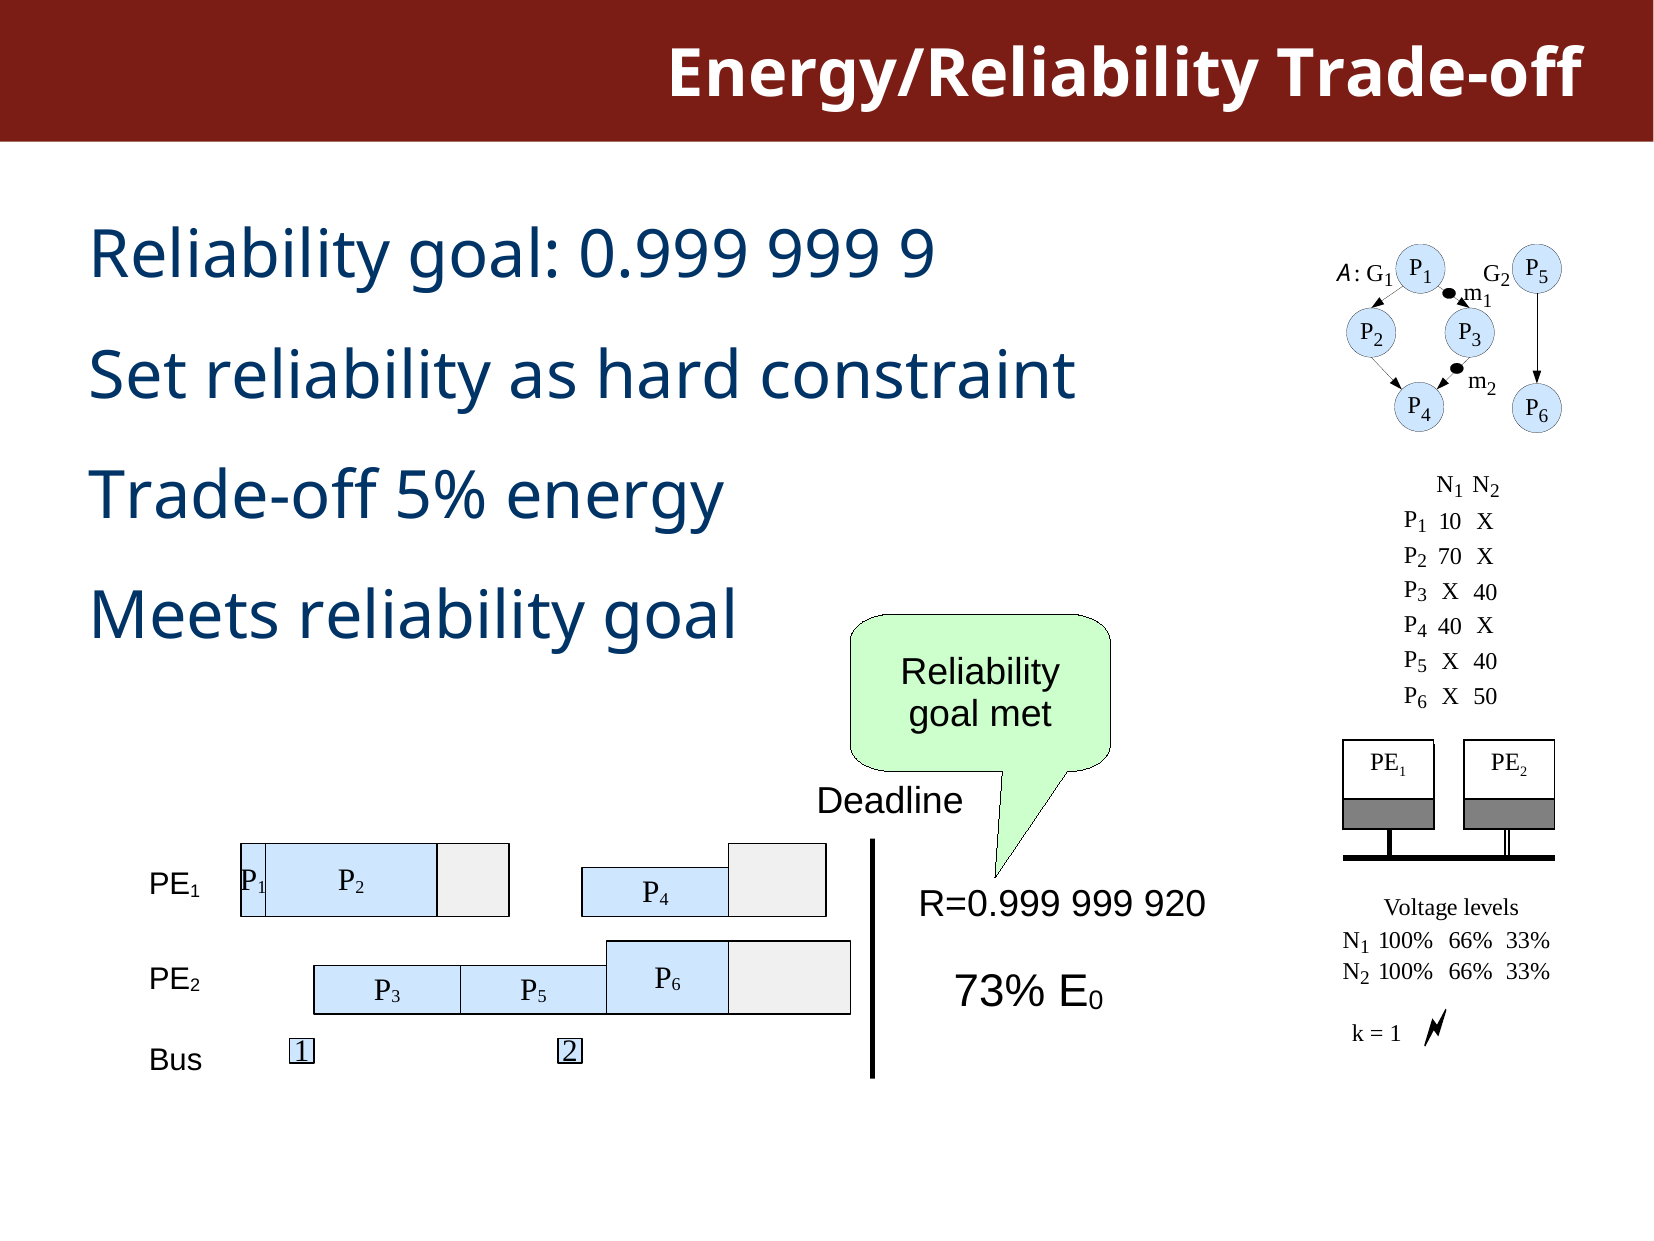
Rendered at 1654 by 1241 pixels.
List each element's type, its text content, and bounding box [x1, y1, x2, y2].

text_box [728, 941, 851, 1015]
chart [1330, 244, 1570, 1052]
text_box [1463, 788, 1555, 829]
text_box P6 [606, 941, 728, 1015]
text_box P3 [313, 965, 460, 1015]
text_box P1 [240, 843, 265, 917]
text_box 1 [289, 1038, 314, 1063]
text_box P5 [460, 965, 607, 1015]
text_box 2 [557, 1038, 583, 1063]
text_box PE1 [133, 848, 233, 920]
list Reliability goal: 0.999 999 9 Set reliability as hard constraint Trade-off 5% energy Meets reliability goal [70, 206, 1213, 678]
text_box Reliability goal met [850, 614, 1111, 878]
text_box P1 [245, 871, 252, 881]
text_box Deadline [801, 764, 979, 836]
text_box 73% E0 [938, 942, 1119, 1039]
title Energy/Reliability Trade-off [0, 0, 1583, 142]
text_box P4 [582, 867, 729, 917]
text_box Bus [133, 1028, 233, 1091]
text_box P2 [265, 843, 437, 917]
text_box PE2 [1463, 740, 1555, 788]
text_box [728, 843, 826, 917]
text_box R=0.999 999 920 [903, 867, 1243, 939]
text_box PE2 [133, 943, 233, 1015]
text_box [437, 843, 510, 917]
text_box [1342, 788, 1434, 829]
text_box PE1 [1342, 740, 1434, 788]
